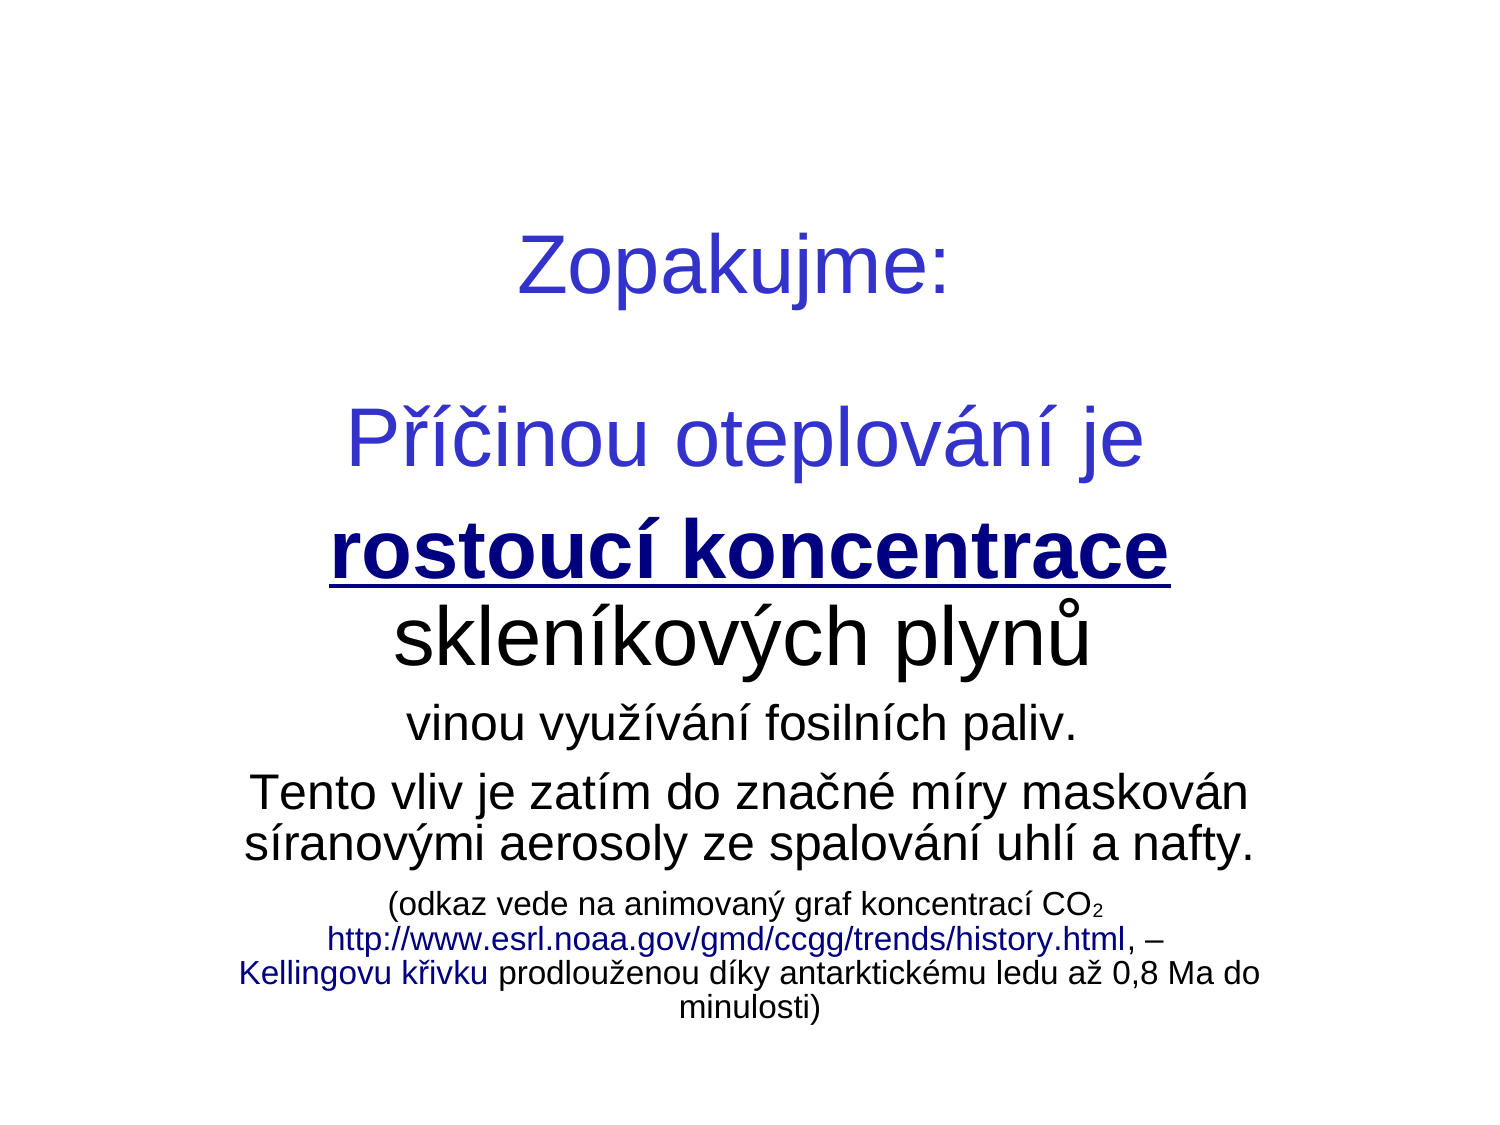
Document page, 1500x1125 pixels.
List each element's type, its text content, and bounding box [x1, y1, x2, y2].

subtitle rostoucí koncentrace skleníkových plynů vinou využívání fosilních paliv. Tento vliv je zatím do značné míry maskován síranovými aerosoly ze spalování uhlí a nafty. (odkaz vede na animovaný graf koncentrací CO2 http://www.esrl.noaa.gov/gmd/ccgg/trends/history.html, – Kellingovu křivku prodlouženou díky antarktickému ledu až 0,8 Ma do minulosti) [225, 509, 1276, 1044]
title Zopakujme: Příčinou oteplování je [108, 220, 1384, 487]
